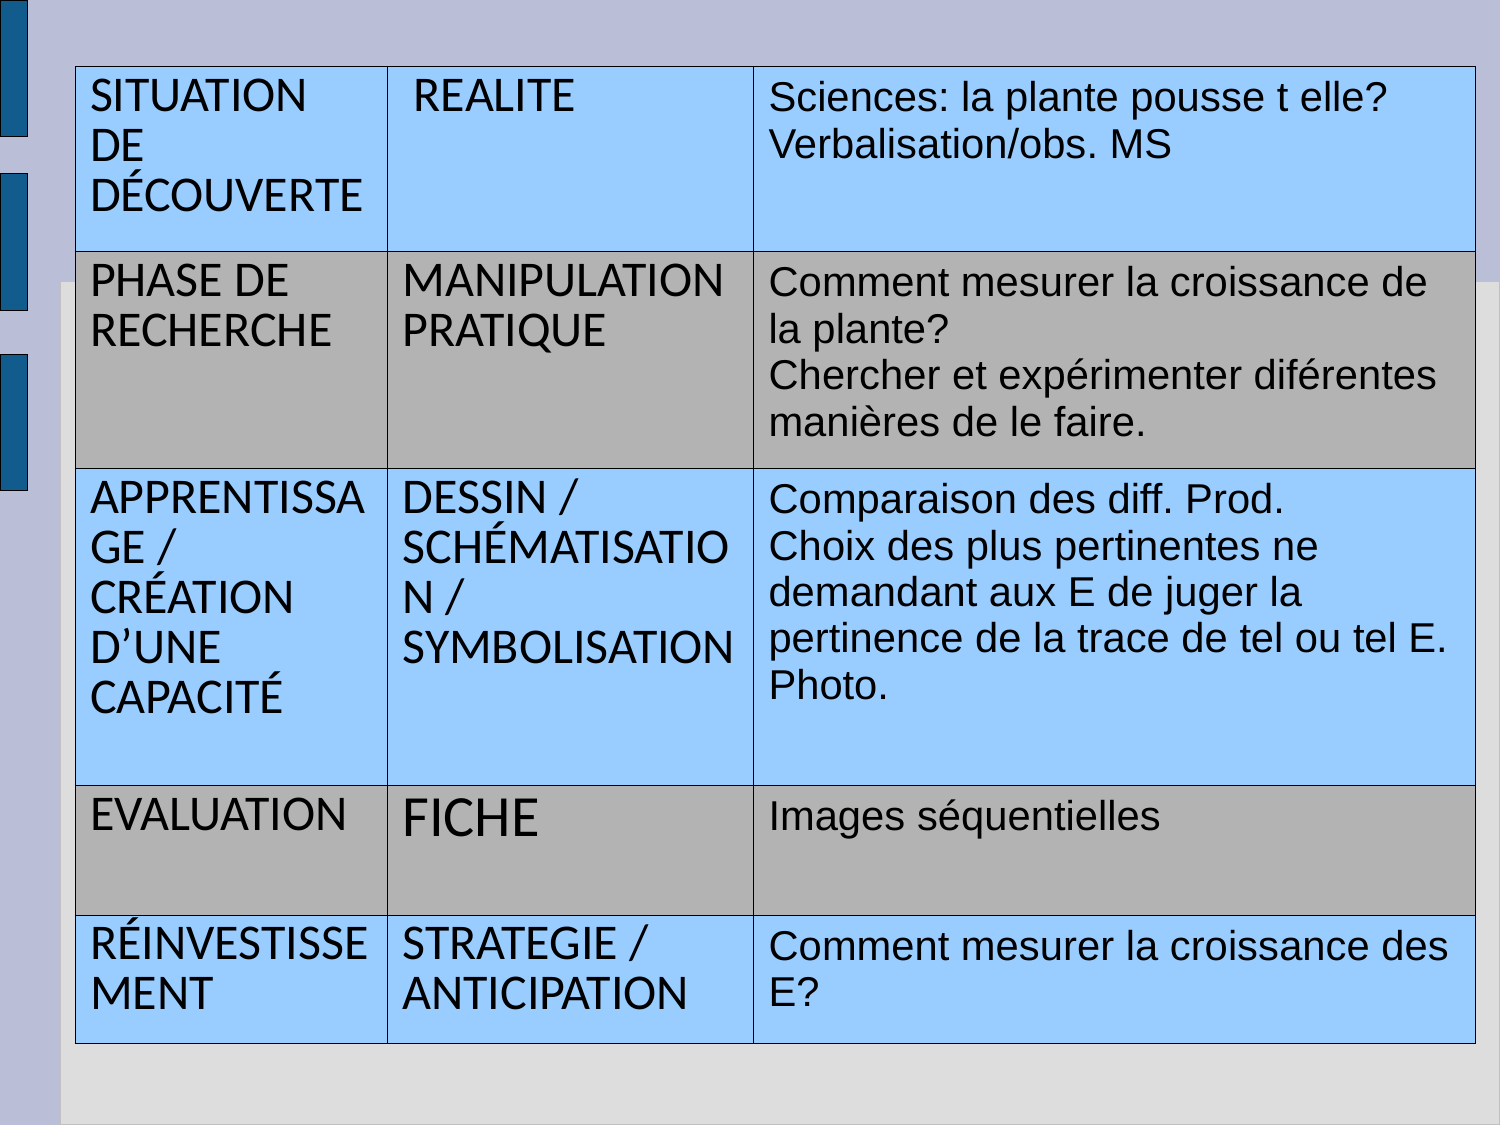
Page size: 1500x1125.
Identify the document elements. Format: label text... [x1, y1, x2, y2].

table_cell EVALUATION [76, 786, 387, 915]
table_cell FICHE [388, 786, 753, 915]
table_cell PHASE DE RECHERCHE [76, 252, 387, 468]
table_cell APPRENTISSAGE / CRÉATION D’UNE CAPACITÉ [76, 469, 387, 785]
table_cell Comparaison des diff. Prod. Choix des plus pertinentes ne demandant aux E de juger la pertinence de la trace de tel ou tel E. Photo. [754, 469, 1475, 785]
table_cell Images séquentielles [754, 786, 1475, 915]
table_cell STRATEGIE / ANTICIPATION [388, 916, 753, 1043]
table_cell MANIPULATION PRATIQUE [388, 252, 753, 468]
table_cell DESSIN / SCHÉMATISATION / SYMBOLISATION [388, 469, 753, 785]
table_cell RÉINVESTISSEMENT [76, 916, 387, 1043]
table_header REALITE [388, 67, 753, 251]
table_header Sciences: la plante pousse t elle? Verbalisation/obs. MS [754, 67, 1475, 251]
table_cell Comment mesurer la croissance des E? [754, 916, 1475, 1043]
table_header SITUATION DE DÉCOUVERTE [76, 67, 387, 251]
table_cell Comment mesurer la croissance de la plante? Chercher et expérimenter diférentes manières de le faire. [754, 252, 1475, 468]
